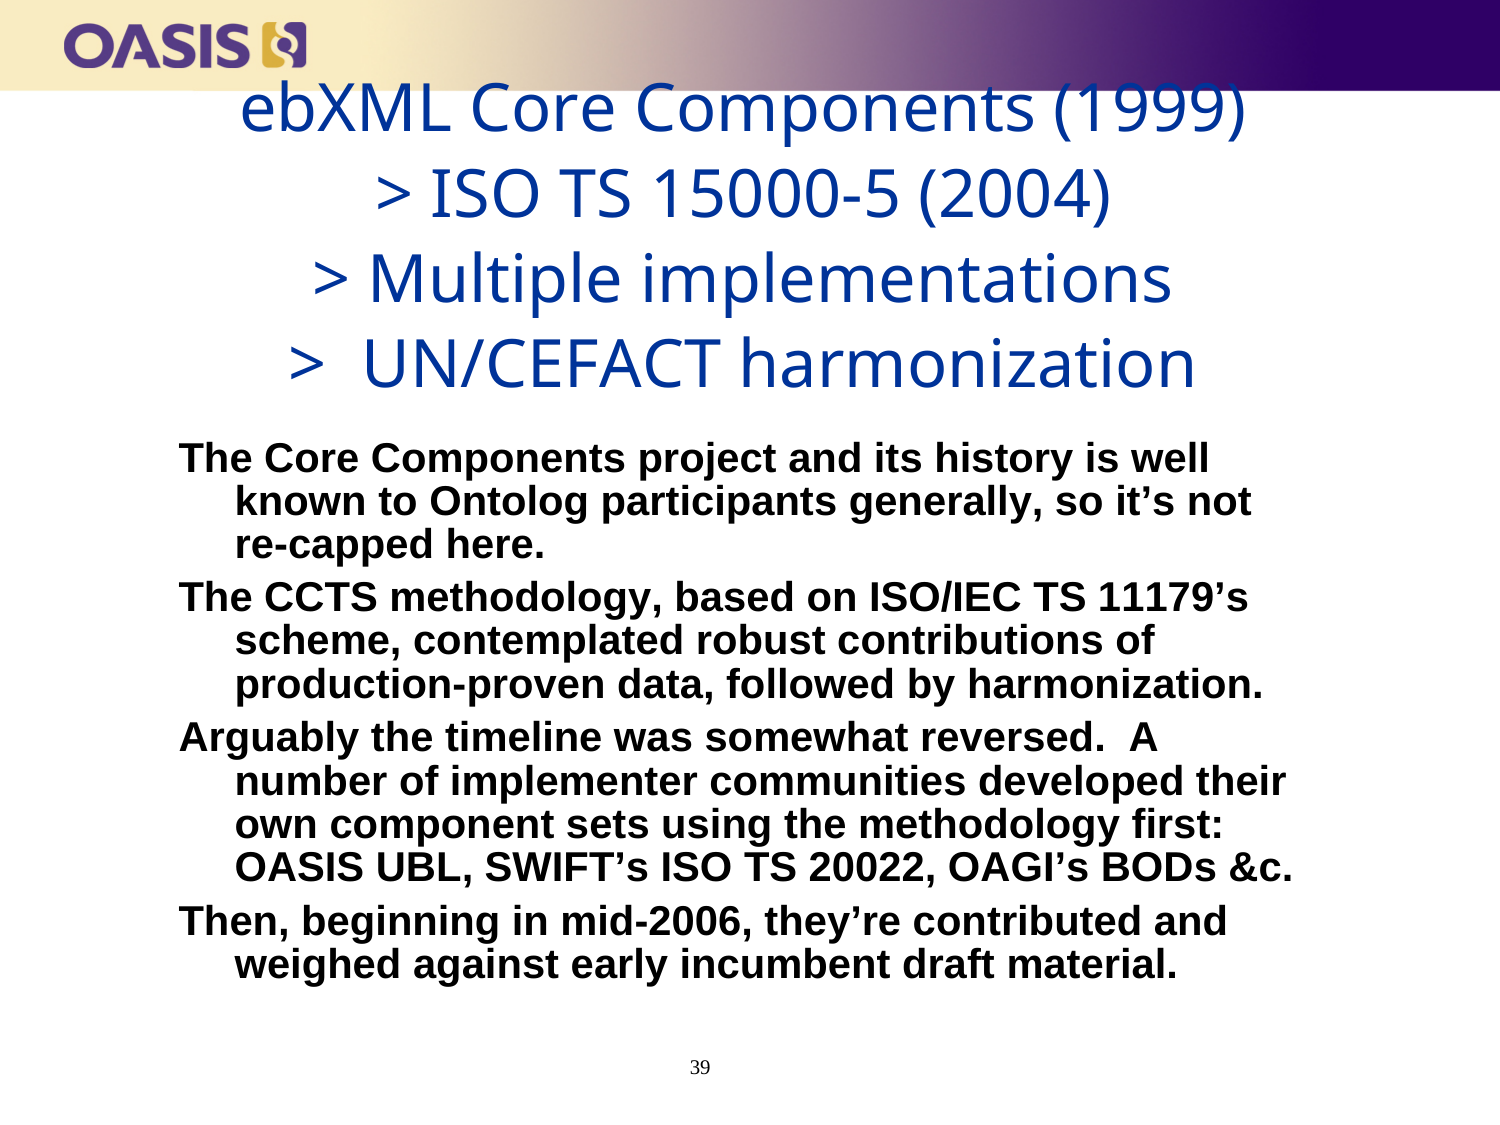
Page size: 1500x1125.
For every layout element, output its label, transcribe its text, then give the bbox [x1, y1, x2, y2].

title ebXML Core Components (1999) > ISO TS 15000-5 (2004) > Multiple implementations > UN/CEFACT harmonization [56, 76, 1432, 413]
list The Core Components project and its history is well known to Ontolog participants generally, so it’s not re-capped here. The CCTS methodology, based on ISO/IEC TS 11179’s scheme, contemplated robust contributions of production-proven data, followed by harmonization. Arguably the timeline was somewhat reversed. A number of implementer communities developed their own component sets using the methodology first: OASIS UBL, SWIFT’s ISO TS 20022, OAGI’s BODs &c. Then, beginning in mid-2006, they’re contributed and weighed against early incumbent draft material. [163, 429, 1327, 1074]
picture [0, 0, 1500, 1125]
